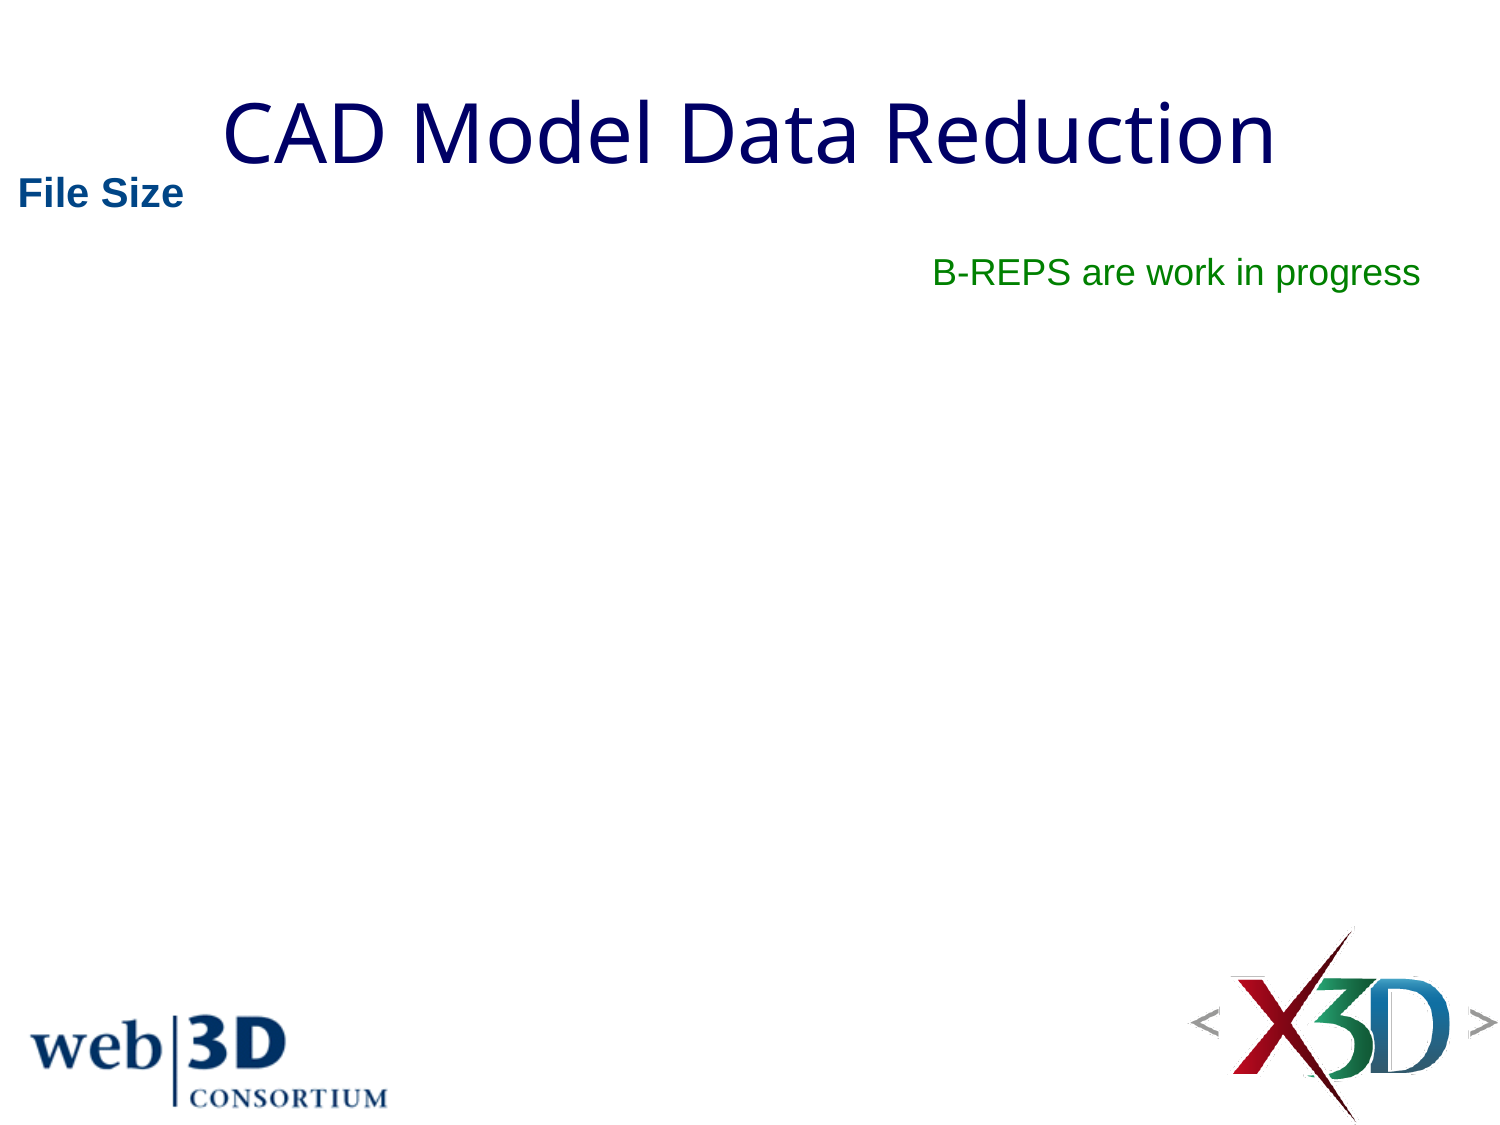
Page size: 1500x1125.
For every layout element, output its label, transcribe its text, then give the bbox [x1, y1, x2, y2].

text_box File Size [2, 162, 200, 225]
picture [2, 193, 1500, 1125]
text_box B-REPS are work in progress [917, 244, 1436, 302]
title CAD Model Data Reduction [112, 44, 1388, 193]
